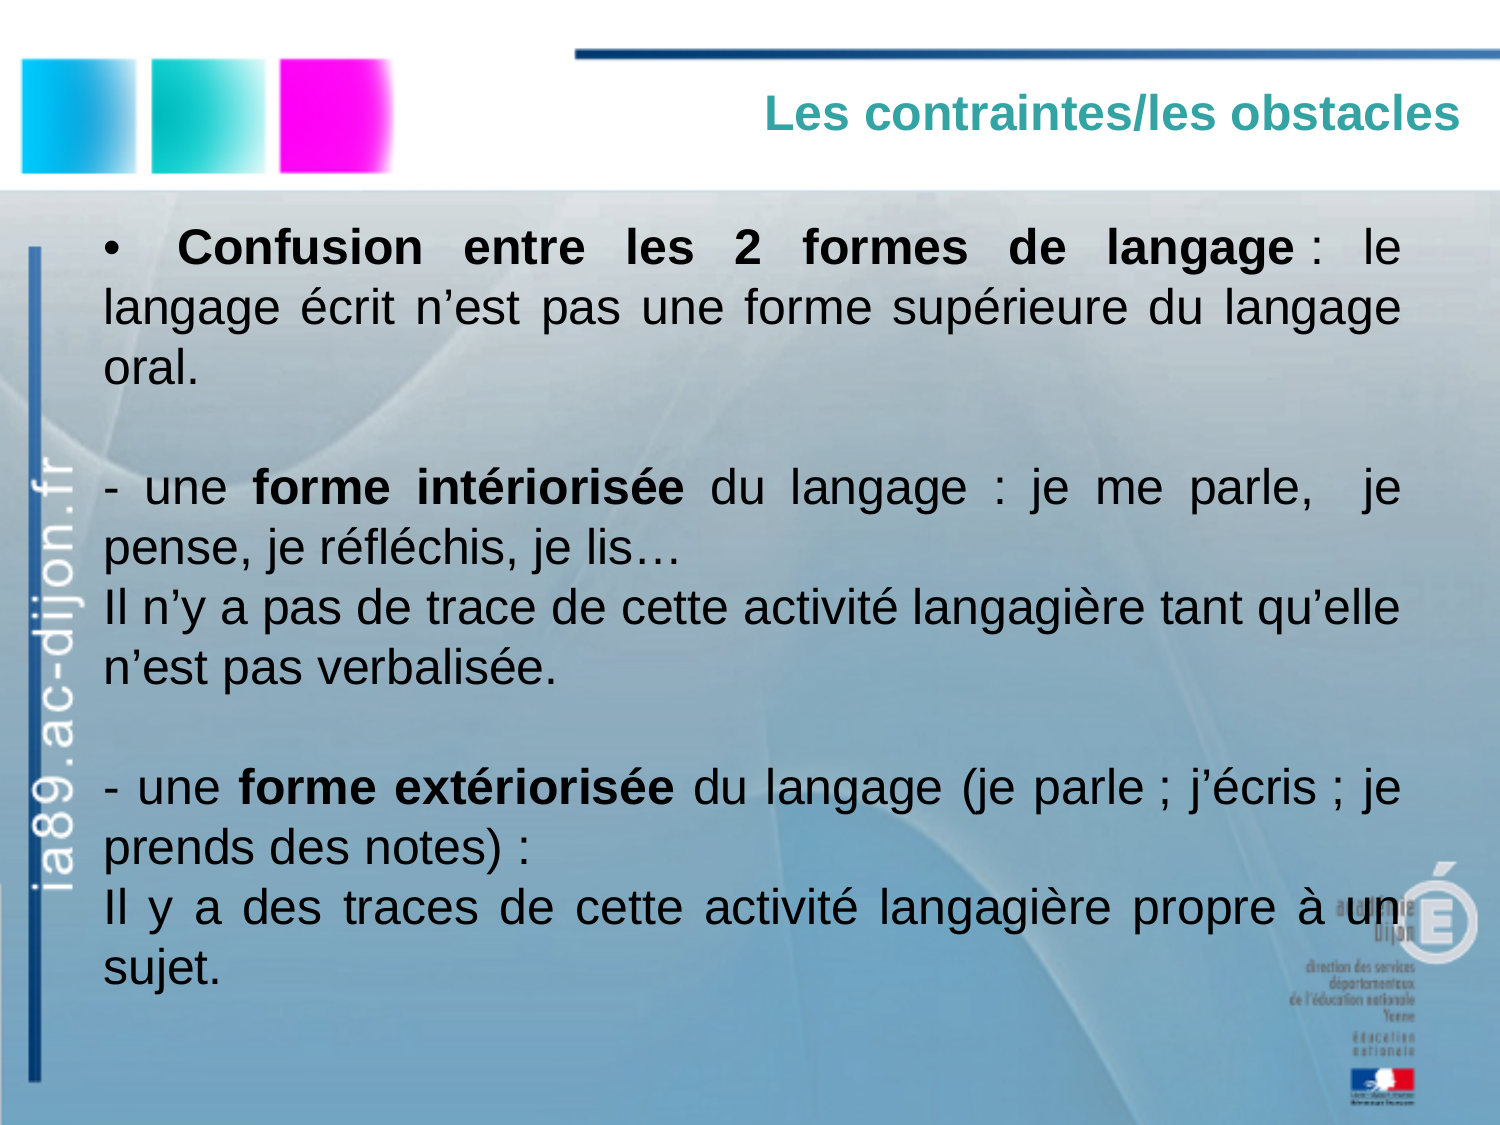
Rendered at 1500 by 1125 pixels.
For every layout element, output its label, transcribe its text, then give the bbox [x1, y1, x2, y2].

picture [0, 0, 1500, 1125]
text_box • Confusion entre les 2 formes de langage : le langage écrit n’est pas une forme supérieure du langage oral. - une forme intériorisée du langage : je me parle, je pense, je réfléchis, je lis… Il n’y a pas de trace de cette activité langagière tant qu’elle n’est pas verbalisée. - une forme extériorisée du langage (je parle ; j’écris ; je prends des notes) : Il y a des traces de cette activité langagière propre à un sujet. [88, 206, 1418, 1002]
text_box Les contraintes/les obstacles [413, 72, 1477, 148]
